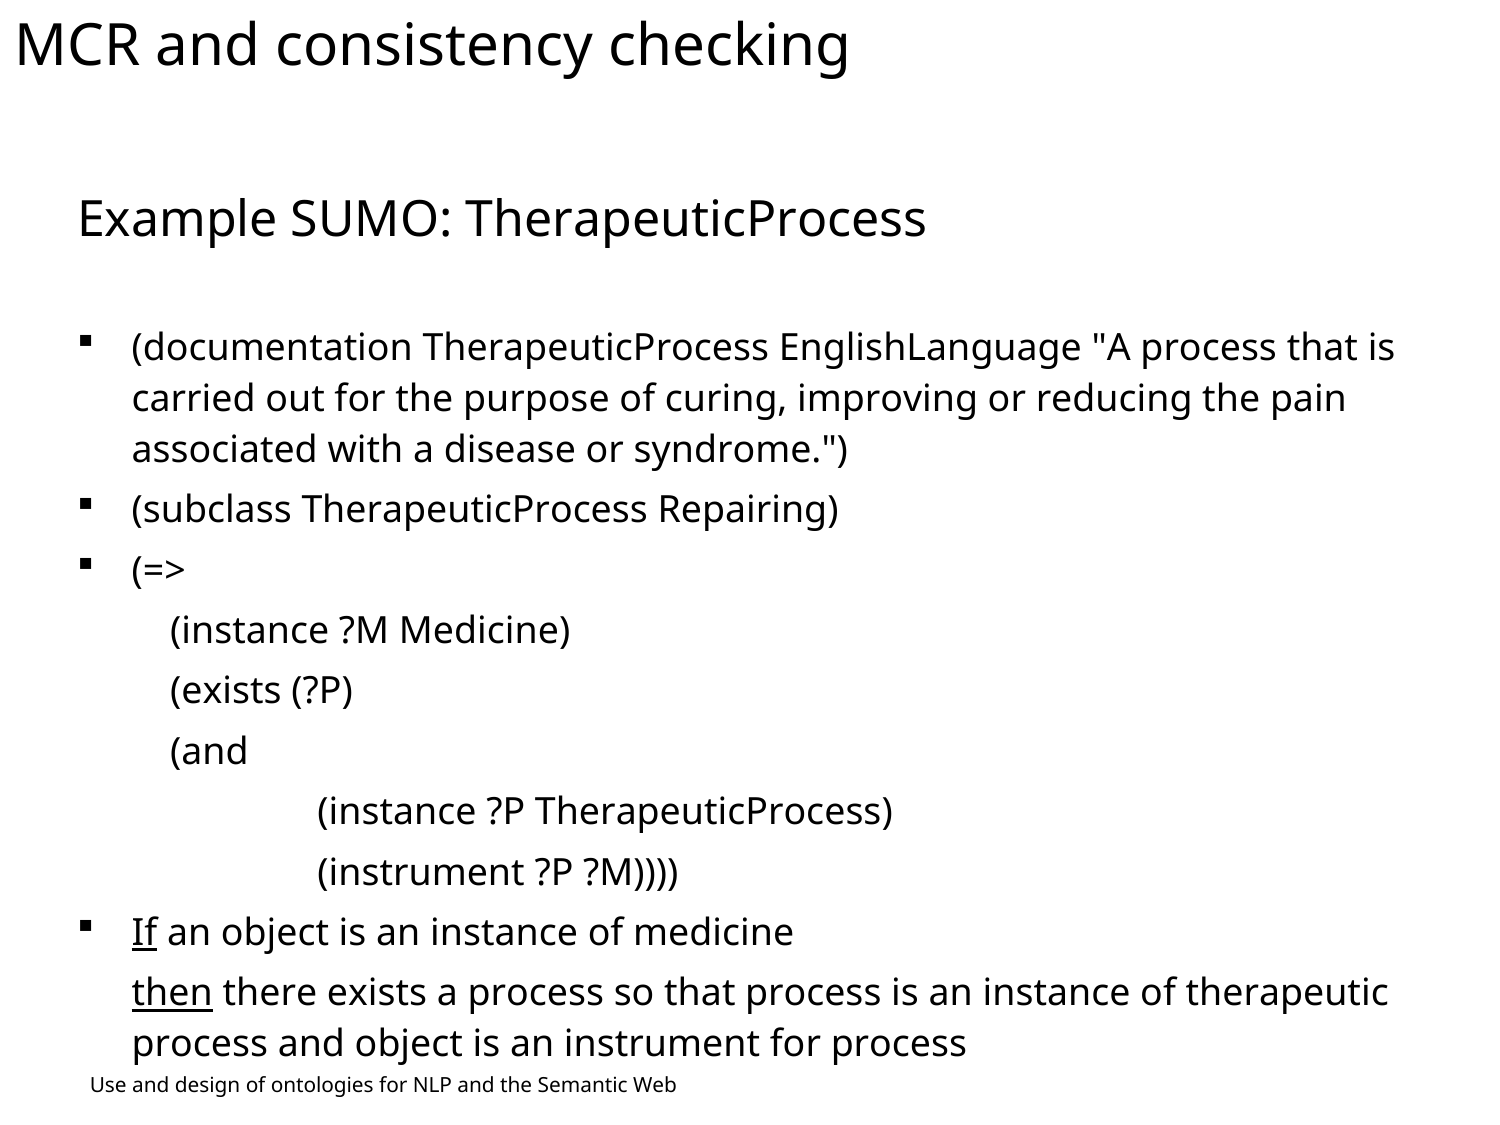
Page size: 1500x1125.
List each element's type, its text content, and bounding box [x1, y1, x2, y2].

text_box Use and design of ontologies for NLP and the Semantic Web [75, 1067, 1051, 1107]
title MCR and consistency checking [0, 0, 1500, 86]
list Example SUMO: TherapeuticProcess (documentation TherapeuticProcess EnglishLanguage "A process that is carried out for the purpose of curing, improving or reducing the pain associated with a disease or syndrome.") (subclass TherapeuticProcess Repairing) (=> (instance ?M Medicine) (exists (?P) (and (instance ?P TherapeuticProcess) (instrument ?P ?M)))) If an object is an instance of medicine then there exists a process so that process is an instance of therapeutic process and object is an instrument for process [62, 174, 1463, 1067]
